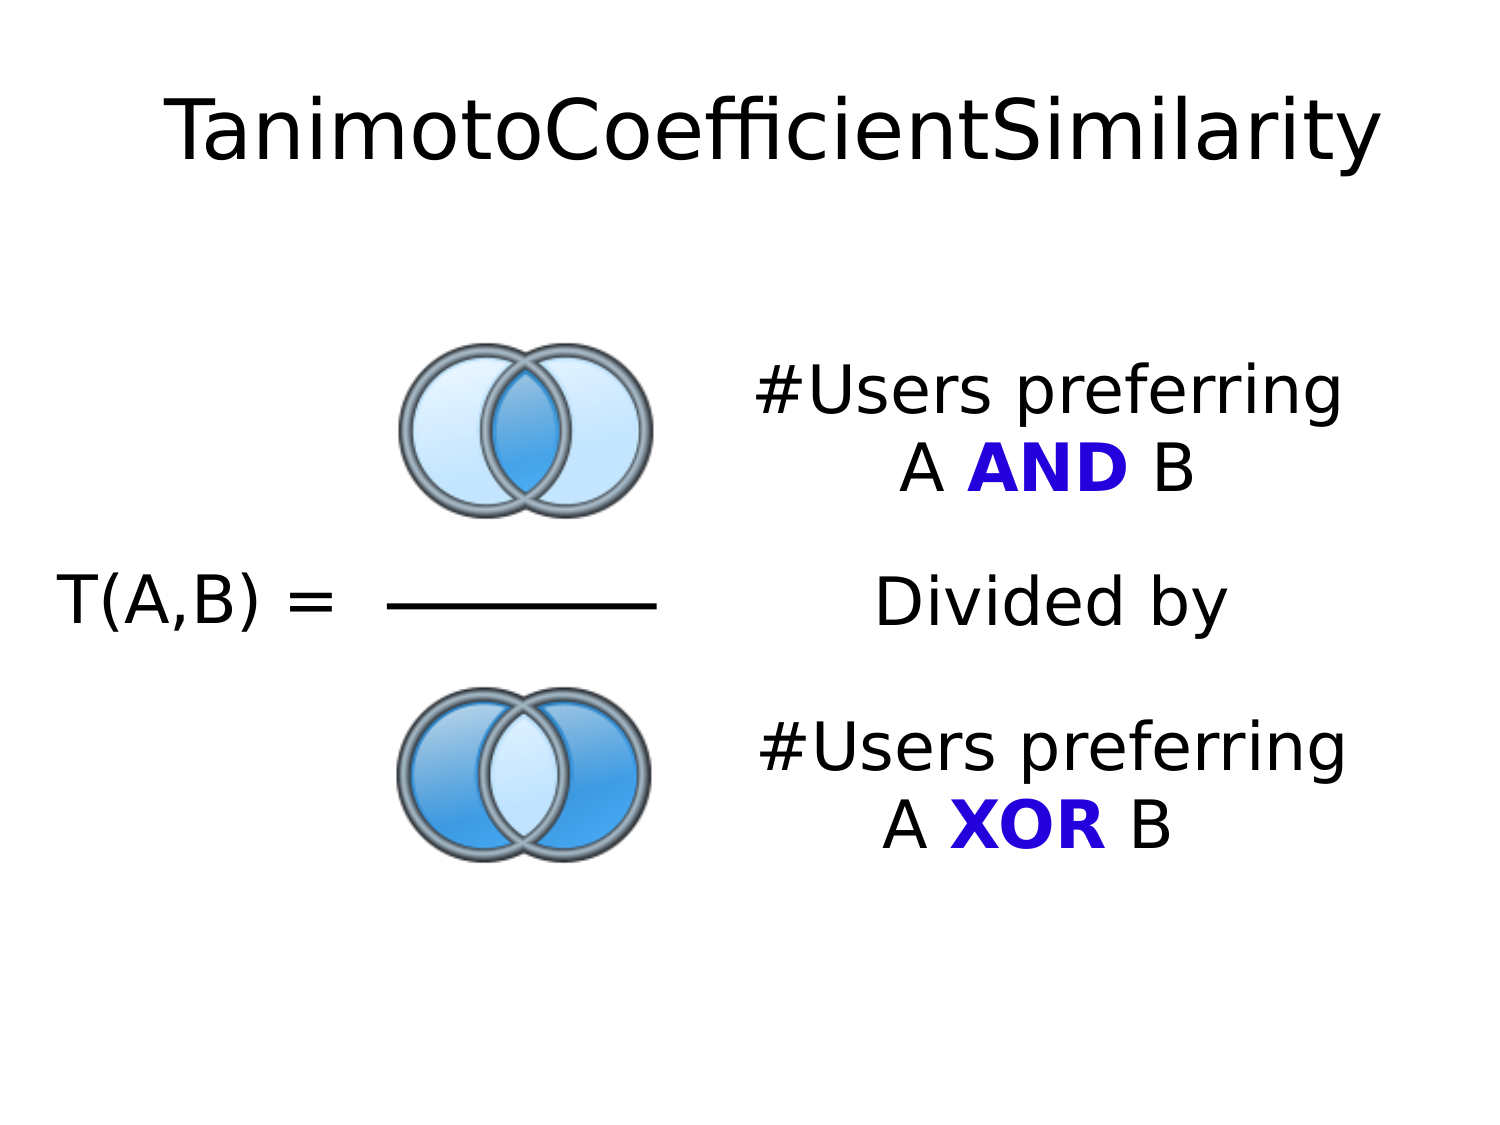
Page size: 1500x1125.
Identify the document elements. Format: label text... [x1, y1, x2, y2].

picture [393, 298, 660, 565]
text_box TanimotoCoefficientSimilarity [150, 75, 1402, 187]
text_box #Users preferring A AND B [736, 344, 1361, 515]
text_box Divided by [859, 556, 1246, 649]
text_box #Users preferring A XOR B [740, 701, 1365, 872]
text_box T(A,B) = [42, 554, 377, 647]
picture [391, 642, 658, 910]
